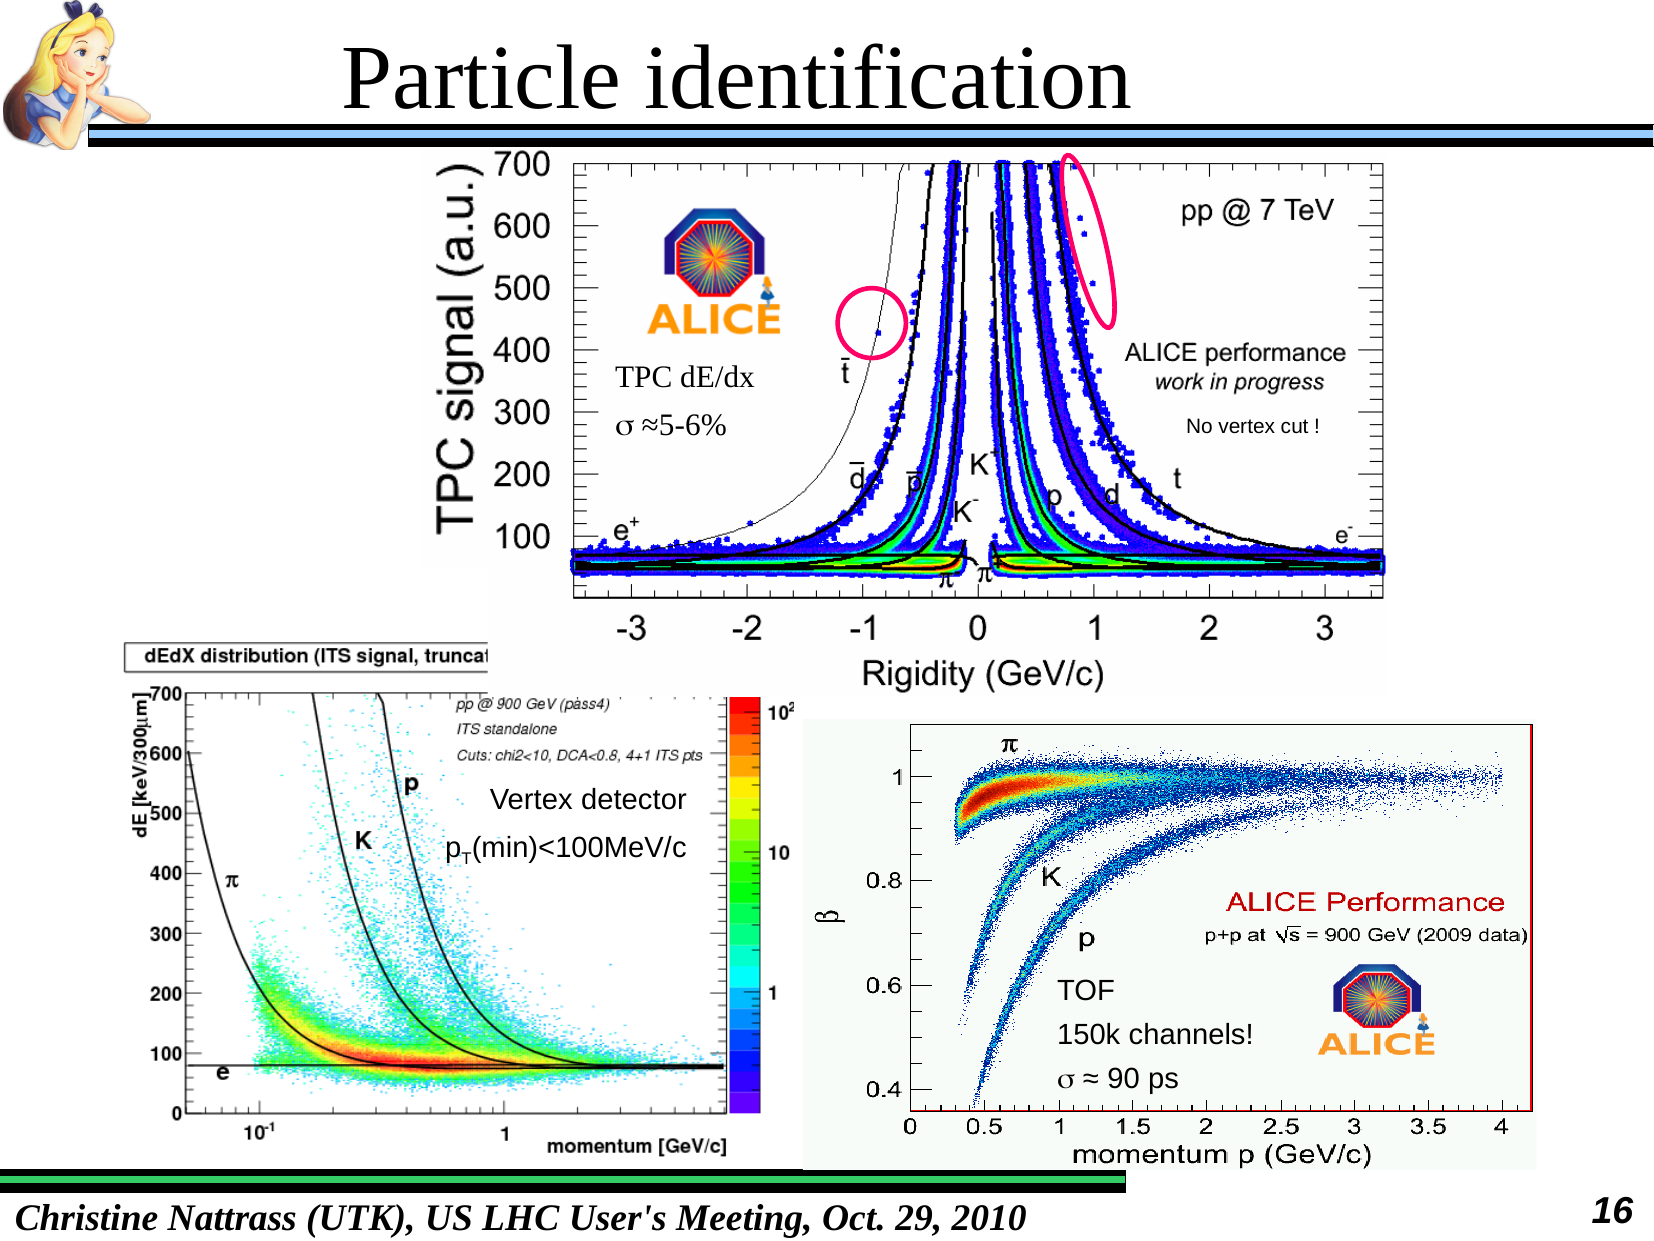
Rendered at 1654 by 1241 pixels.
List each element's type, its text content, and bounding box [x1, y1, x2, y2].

text_box 16 [1572, 1182, 1648, 1240]
picture [118, 148, 1388, 1166]
title Particle identification [0, 8, 1482, 147]
text_box TOF 150k channels!  ≈ 90 ps [1041, 967, 1370, 1103]
picture [802, 719, 1537, 1170]
text_box TPC dE/dx  ≈5-6% [600, 353, 796, 451]
text_box Vertex detector pT(min)<100MeV/c [370, 777, 703, 873]
picture [3, 0, 151, 8]
text_box No vertex cut ! [1170, 408, 1336, 447]
